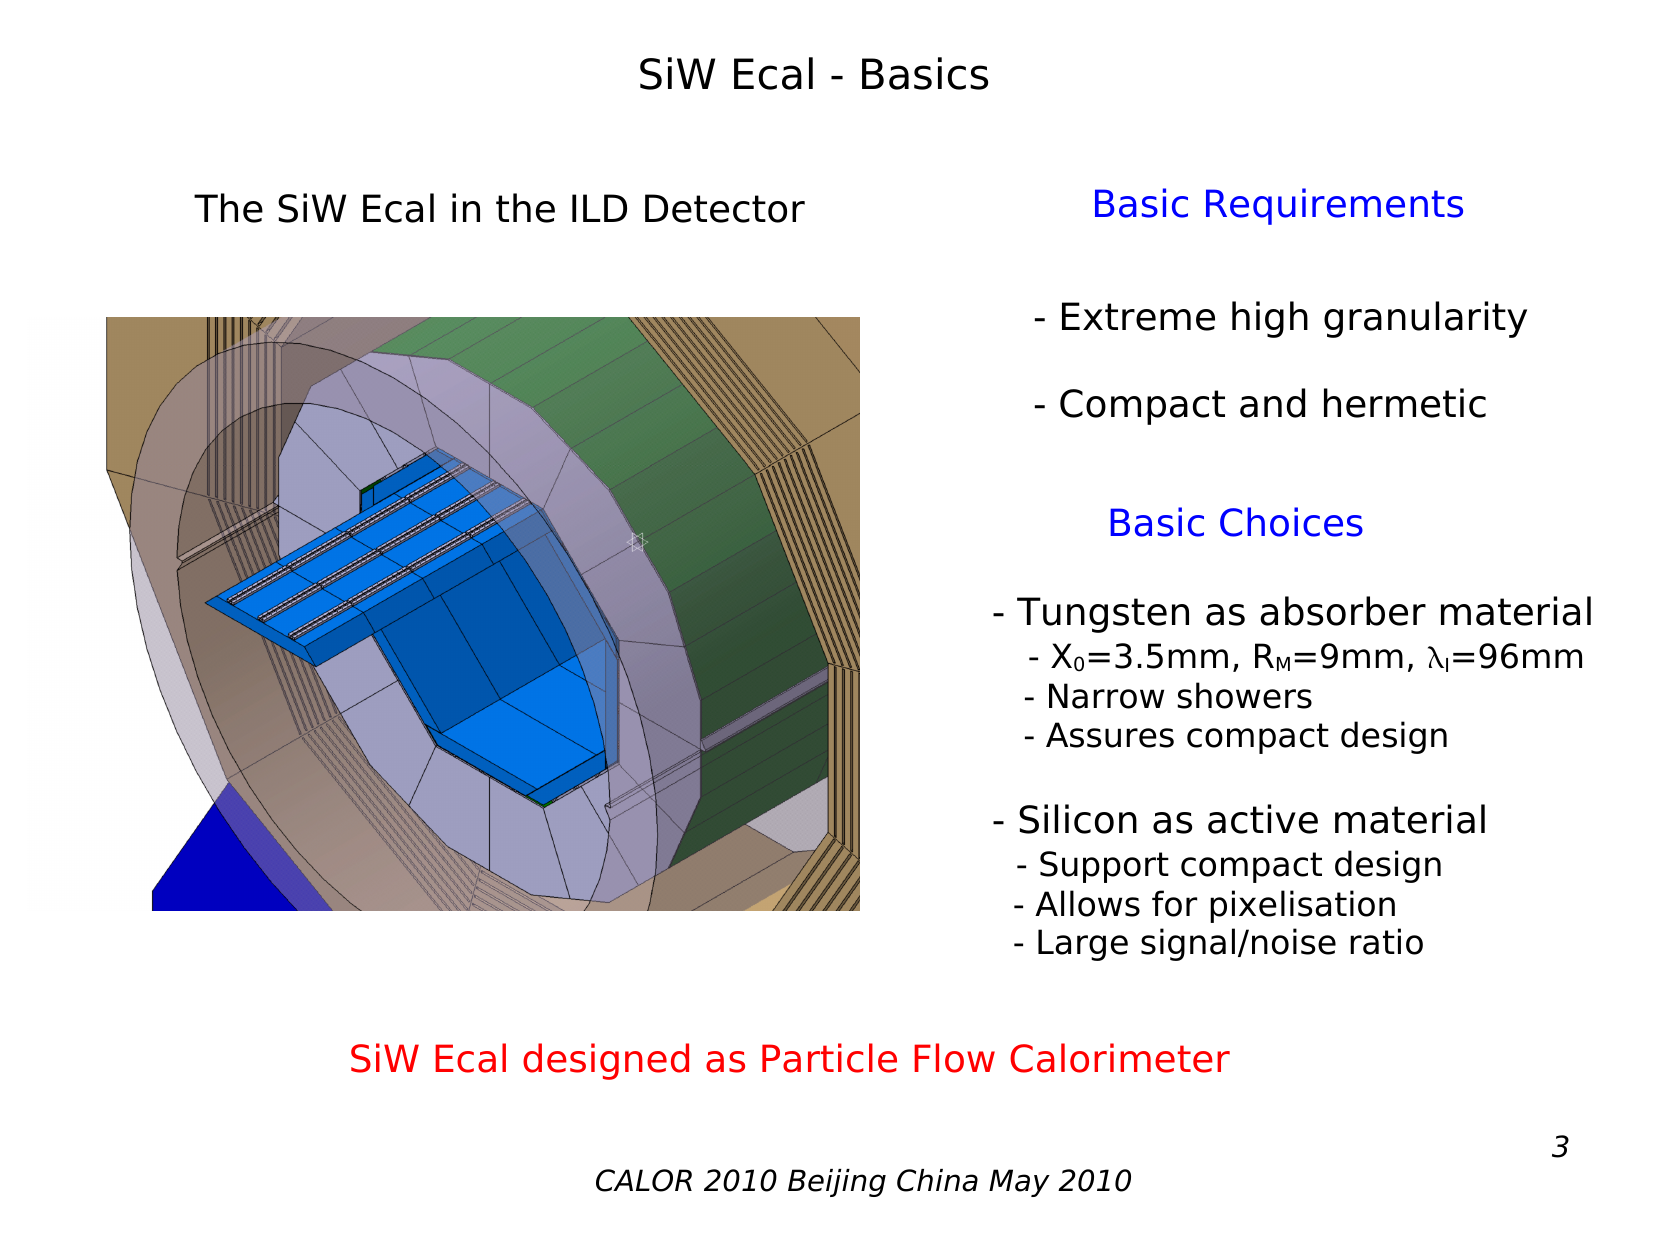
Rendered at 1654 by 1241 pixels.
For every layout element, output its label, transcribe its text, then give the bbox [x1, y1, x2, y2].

text_box Basic Choices [1092, 494, 1380, 553]
text_box The SiW Ecal in the ILD Detector [180, 180, 821, 239]
text_box - Extreme high granularity - Compact and hermetic [1018, 288, 1545, 434]
text_box SiW Ecal designed as Particle Flow Calorimeter [334, 1030, 1246, 1089]
text_box - Tungsten as absorber material - X0=3.5mm, RM=9mm, I=96mm - Narrow showers - Assures compact design - Silicon as active material - Support compact design - Allows for pixelisation - Large signal/noise ratio [977, 583, 1610, 980]
picture [27, 317, 860, 911]
text_box SiW Ecal - Basics [238, 43, 1525, 107]
text_box Basic Requirements [1076, 175, 1481, 234]
